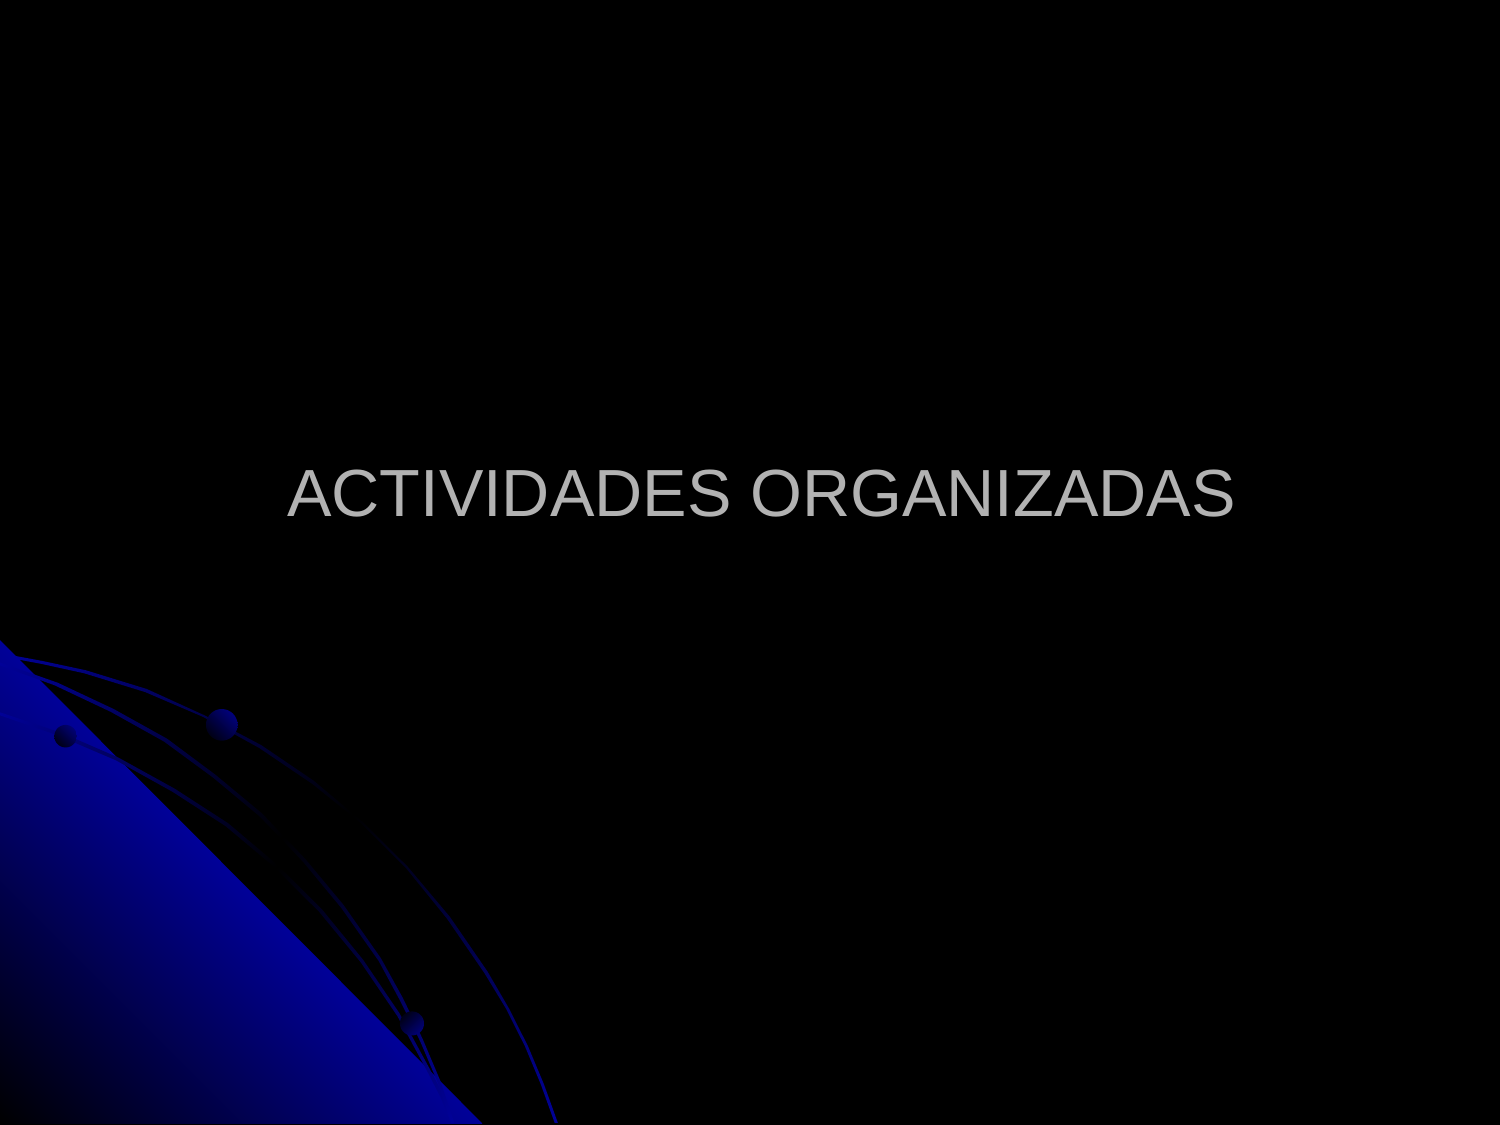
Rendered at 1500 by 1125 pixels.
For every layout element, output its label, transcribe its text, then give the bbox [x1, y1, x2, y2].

title ACTIVIDADES ORGANIZADAS [53, 66, 1471, 847]
